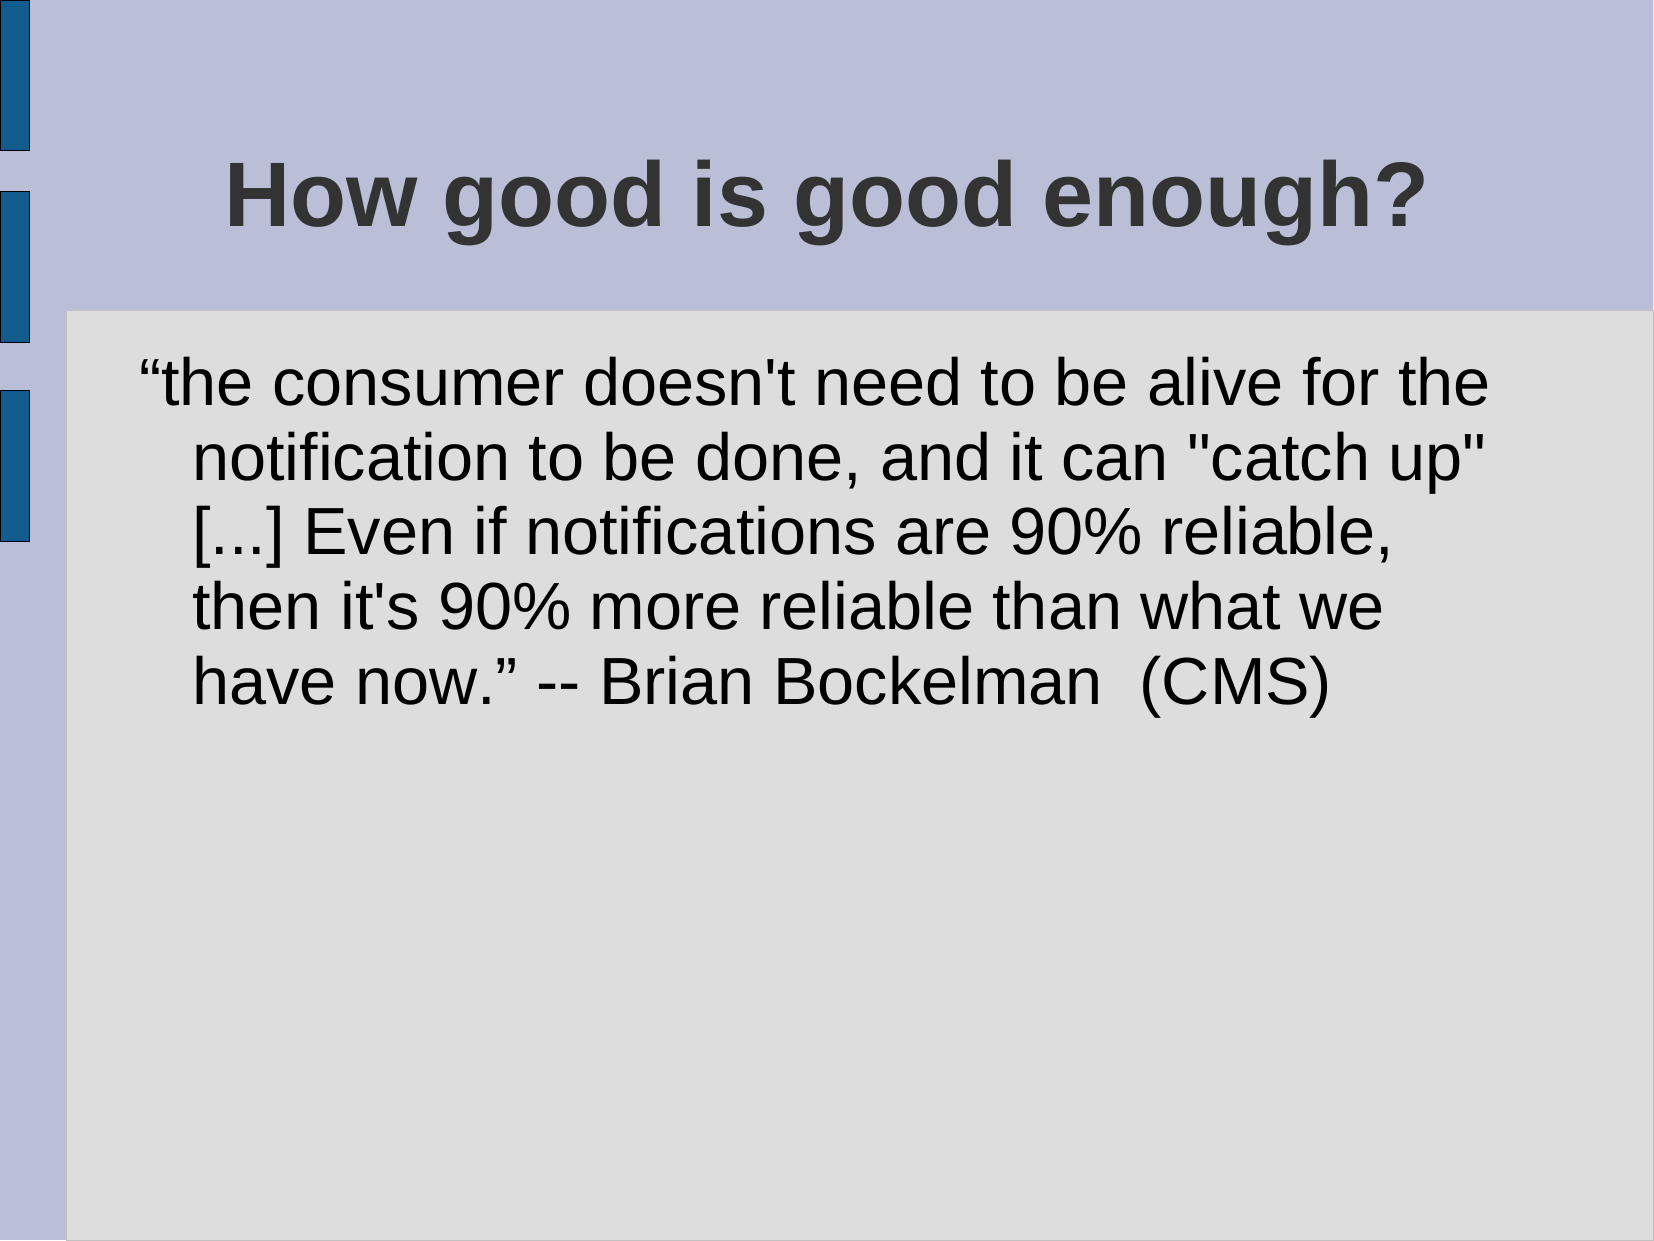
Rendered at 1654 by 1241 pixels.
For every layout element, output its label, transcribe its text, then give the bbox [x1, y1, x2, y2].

title How good is good enough? [121, 91, 1534, 299]
list “the consumer doesn't need to be alive for the notification to be done, and it can "catch up" [...] Even if notifications are 90% reliable, then it's 90% more reliable than what we have now.” -- Brian Bockelman (CMS) [121, 344, 1534, 1127]
